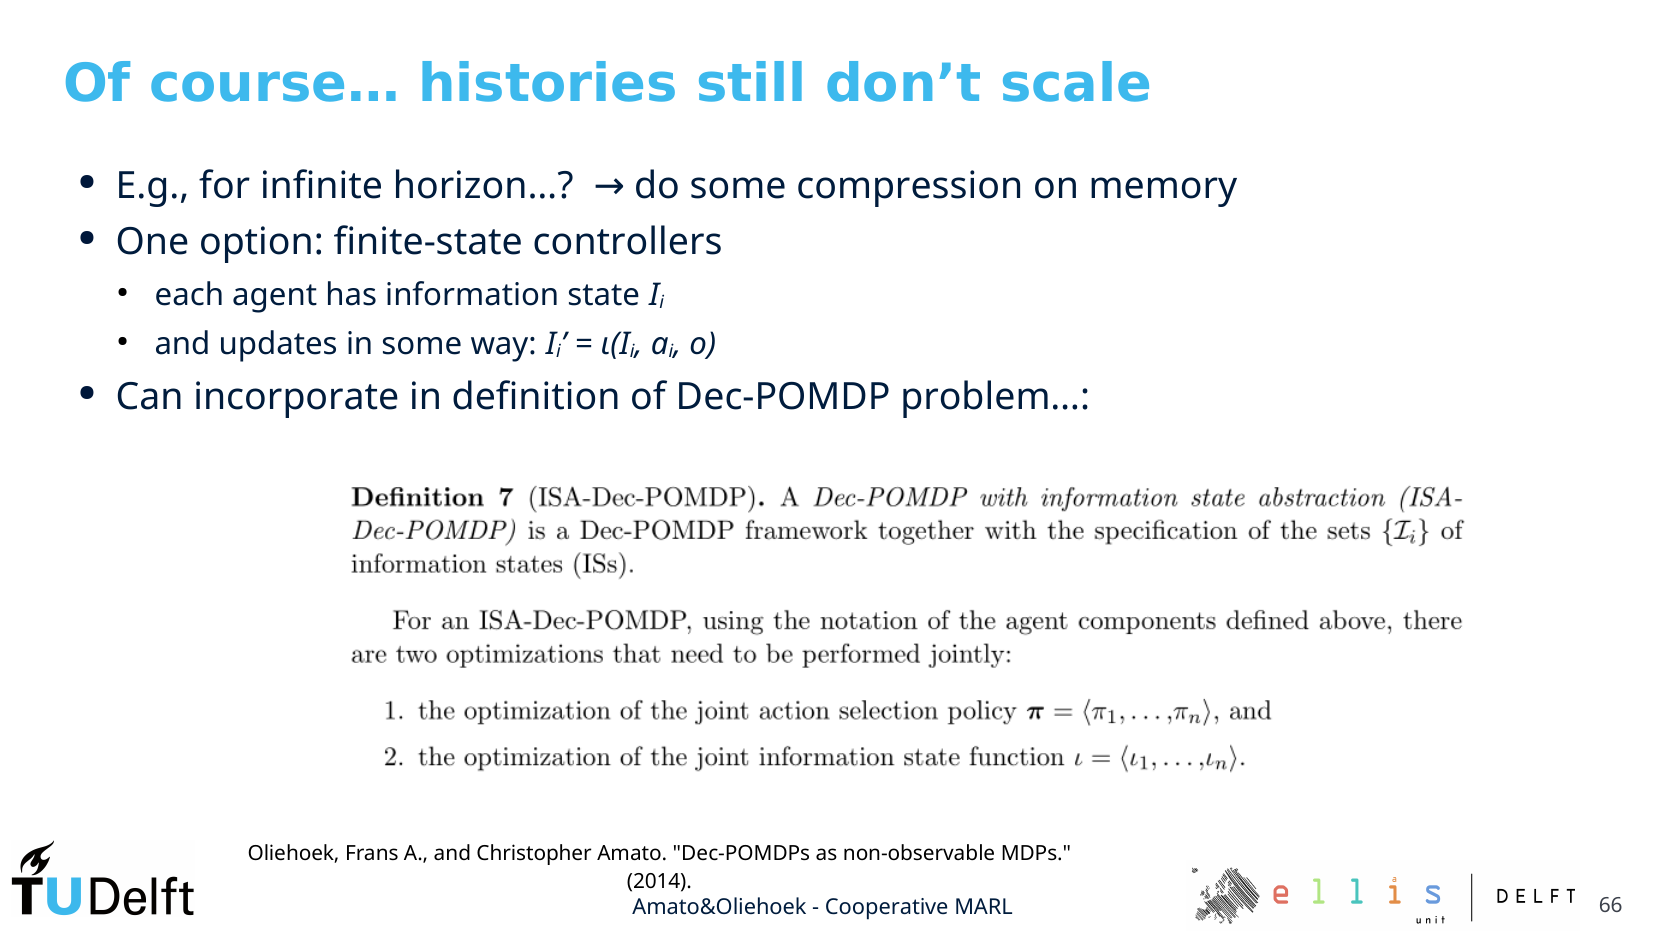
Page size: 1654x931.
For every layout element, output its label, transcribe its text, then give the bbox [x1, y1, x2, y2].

text_box Oliehoek, Frans A., and Christopher Amato. "Dec-POMDPs as non-observable MDPs." (2014). [197, 846, 1121, 887]
picture [330, 474, 1473, 788]
picture [1186, 860, 1580, 931]
picture [11, 840, 195, 917]
title Of course… histories still don’t scale [63, 12, 1571, 112]
list E.g., for infinite horizon…? → do some compression on memory One option: finite-state controllers each agent has information state Ii and updates in some way: Ii’ = ι(Ii, ai, o) Can incorporate in definition of Dec-POMDP problem…: [63, 161, 1571, 776]
